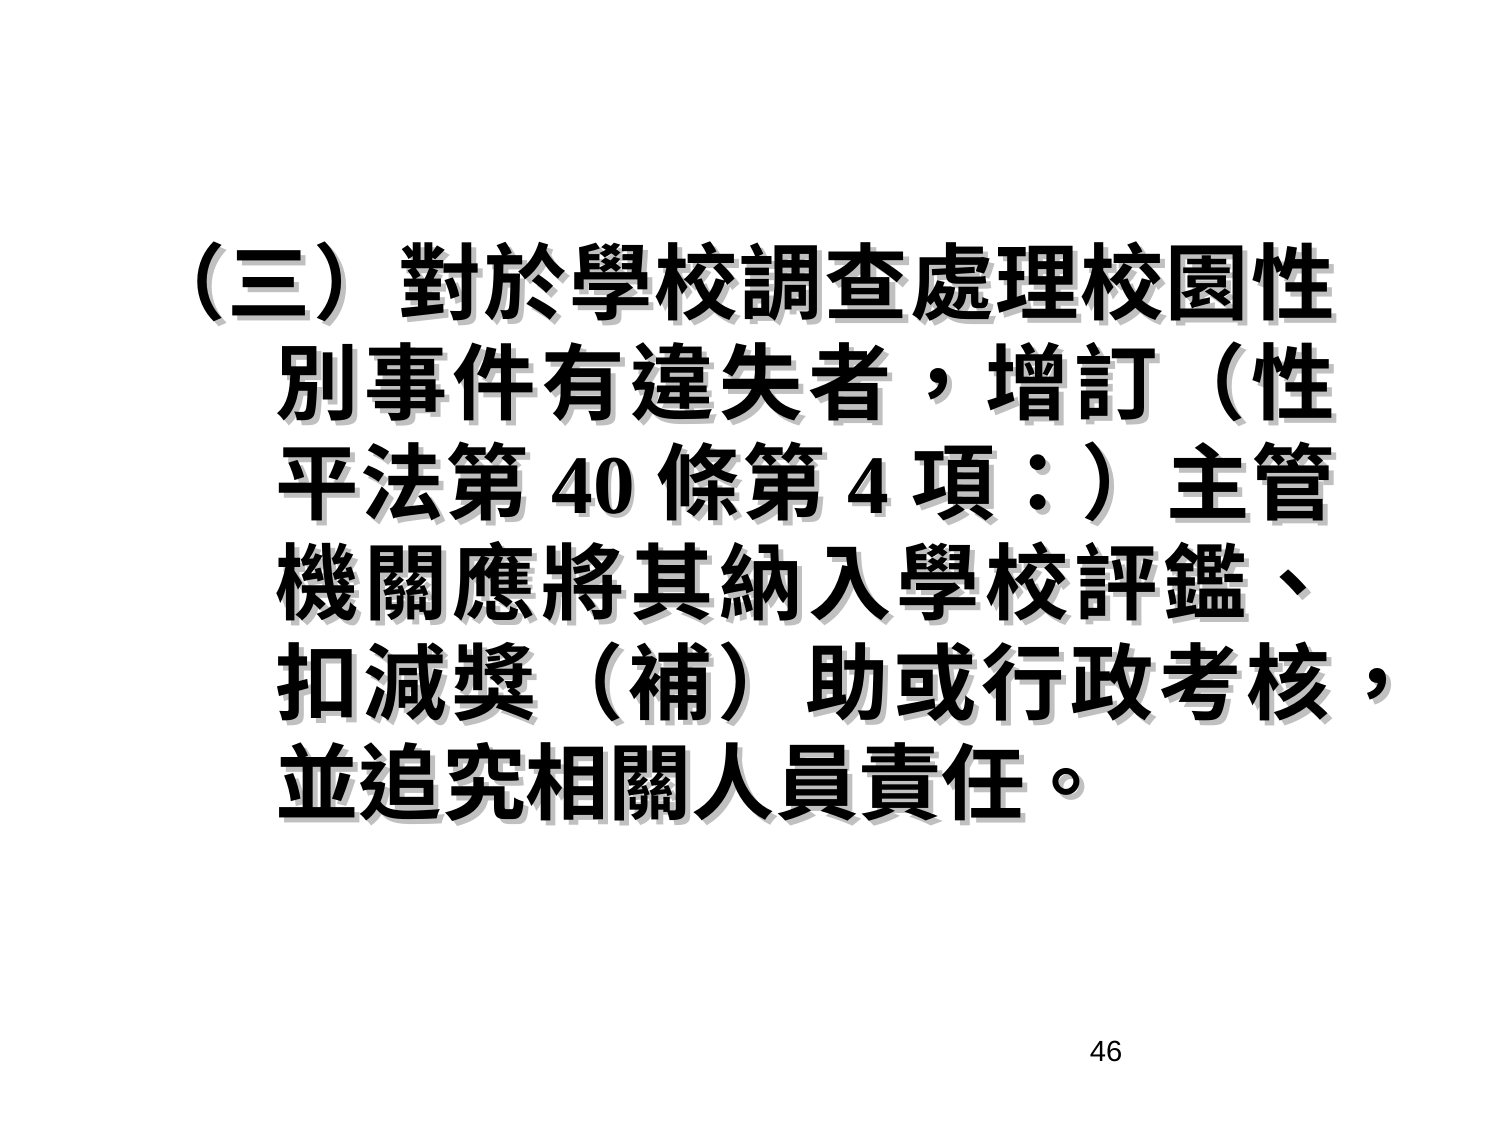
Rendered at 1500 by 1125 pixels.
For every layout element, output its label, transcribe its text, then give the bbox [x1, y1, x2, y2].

text_box [1074, 1024, 1426, 1103]
text_box （三）對於學校調查處理校園性別事件有違失者，增訂（性平法第40條第4項：）主管機關應將其納入學校評鑑、扣減獎（補）助或行政考核，並追究相關人員責任。 [127, 223, 1350, 890]
